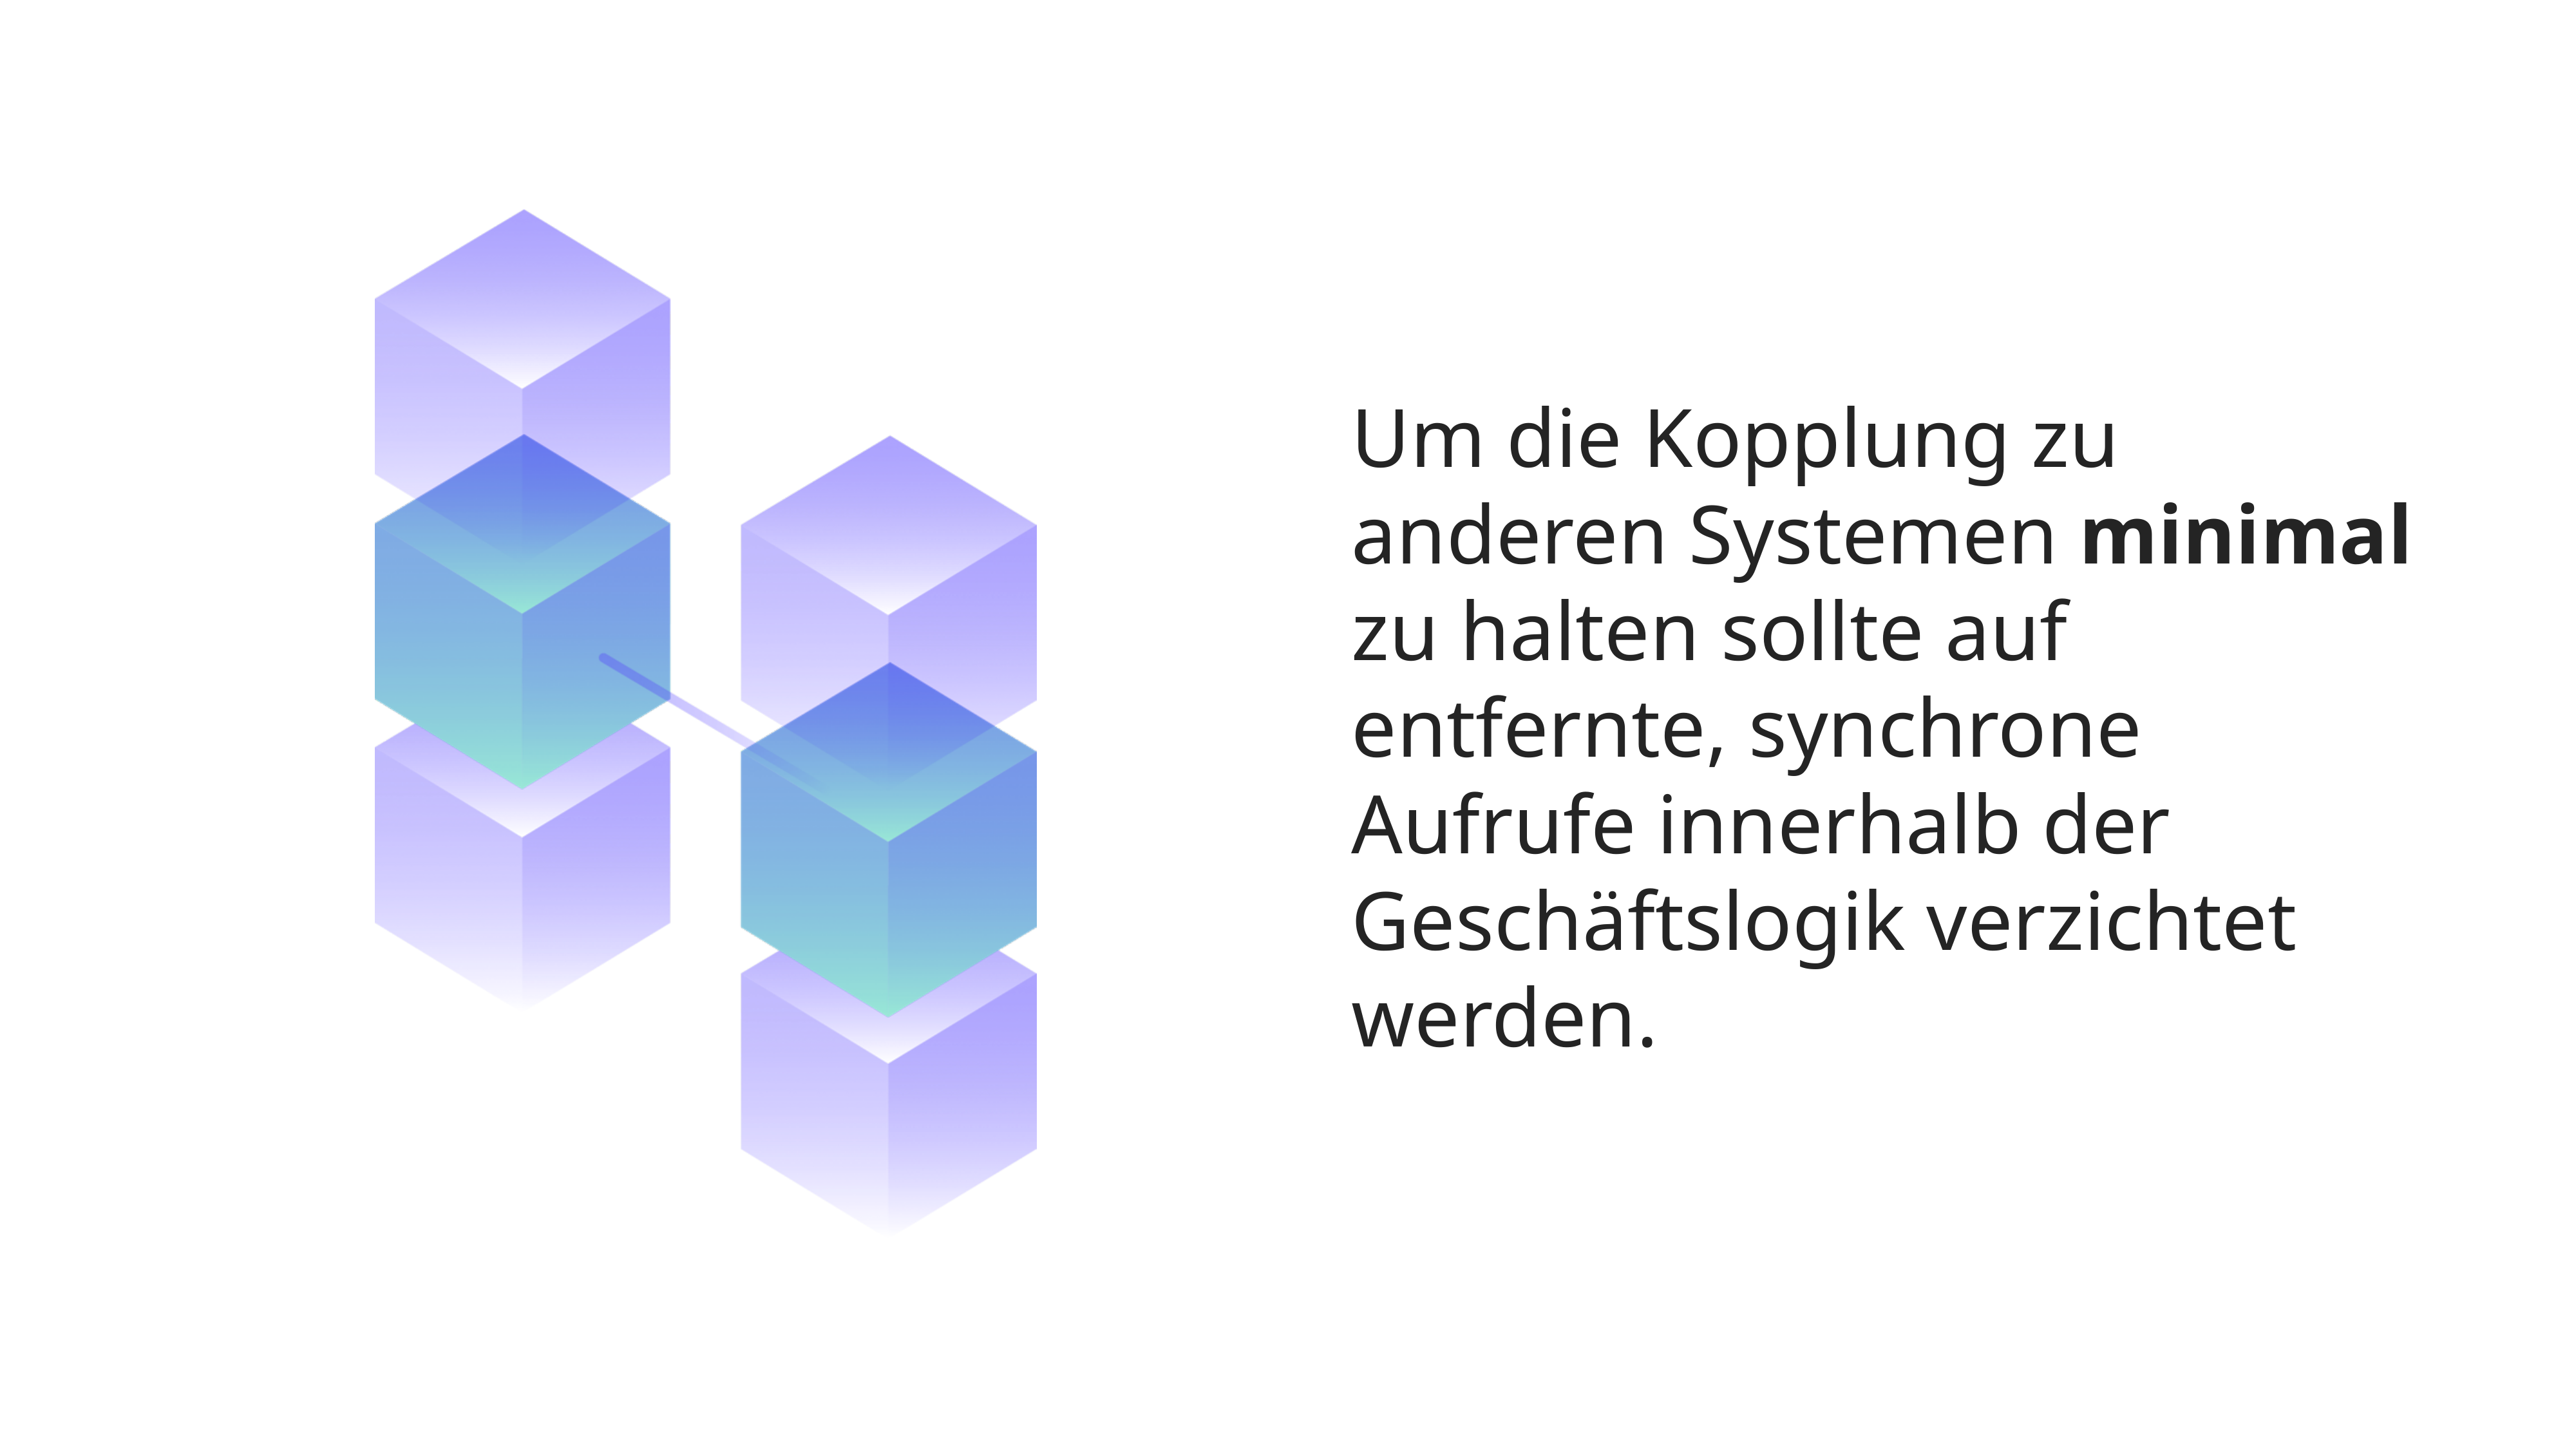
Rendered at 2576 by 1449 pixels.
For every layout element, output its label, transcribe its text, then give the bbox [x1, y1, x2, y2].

list Um die Kopplung zu anderen Systemen minimal zu halten sollte auf entfernte, synchrone Aufrufe innerhalb der Geschäftslogik verzichtet werden. [1351, 127, 2423, 1322]
picture [375, 209, 1037, 1240]
